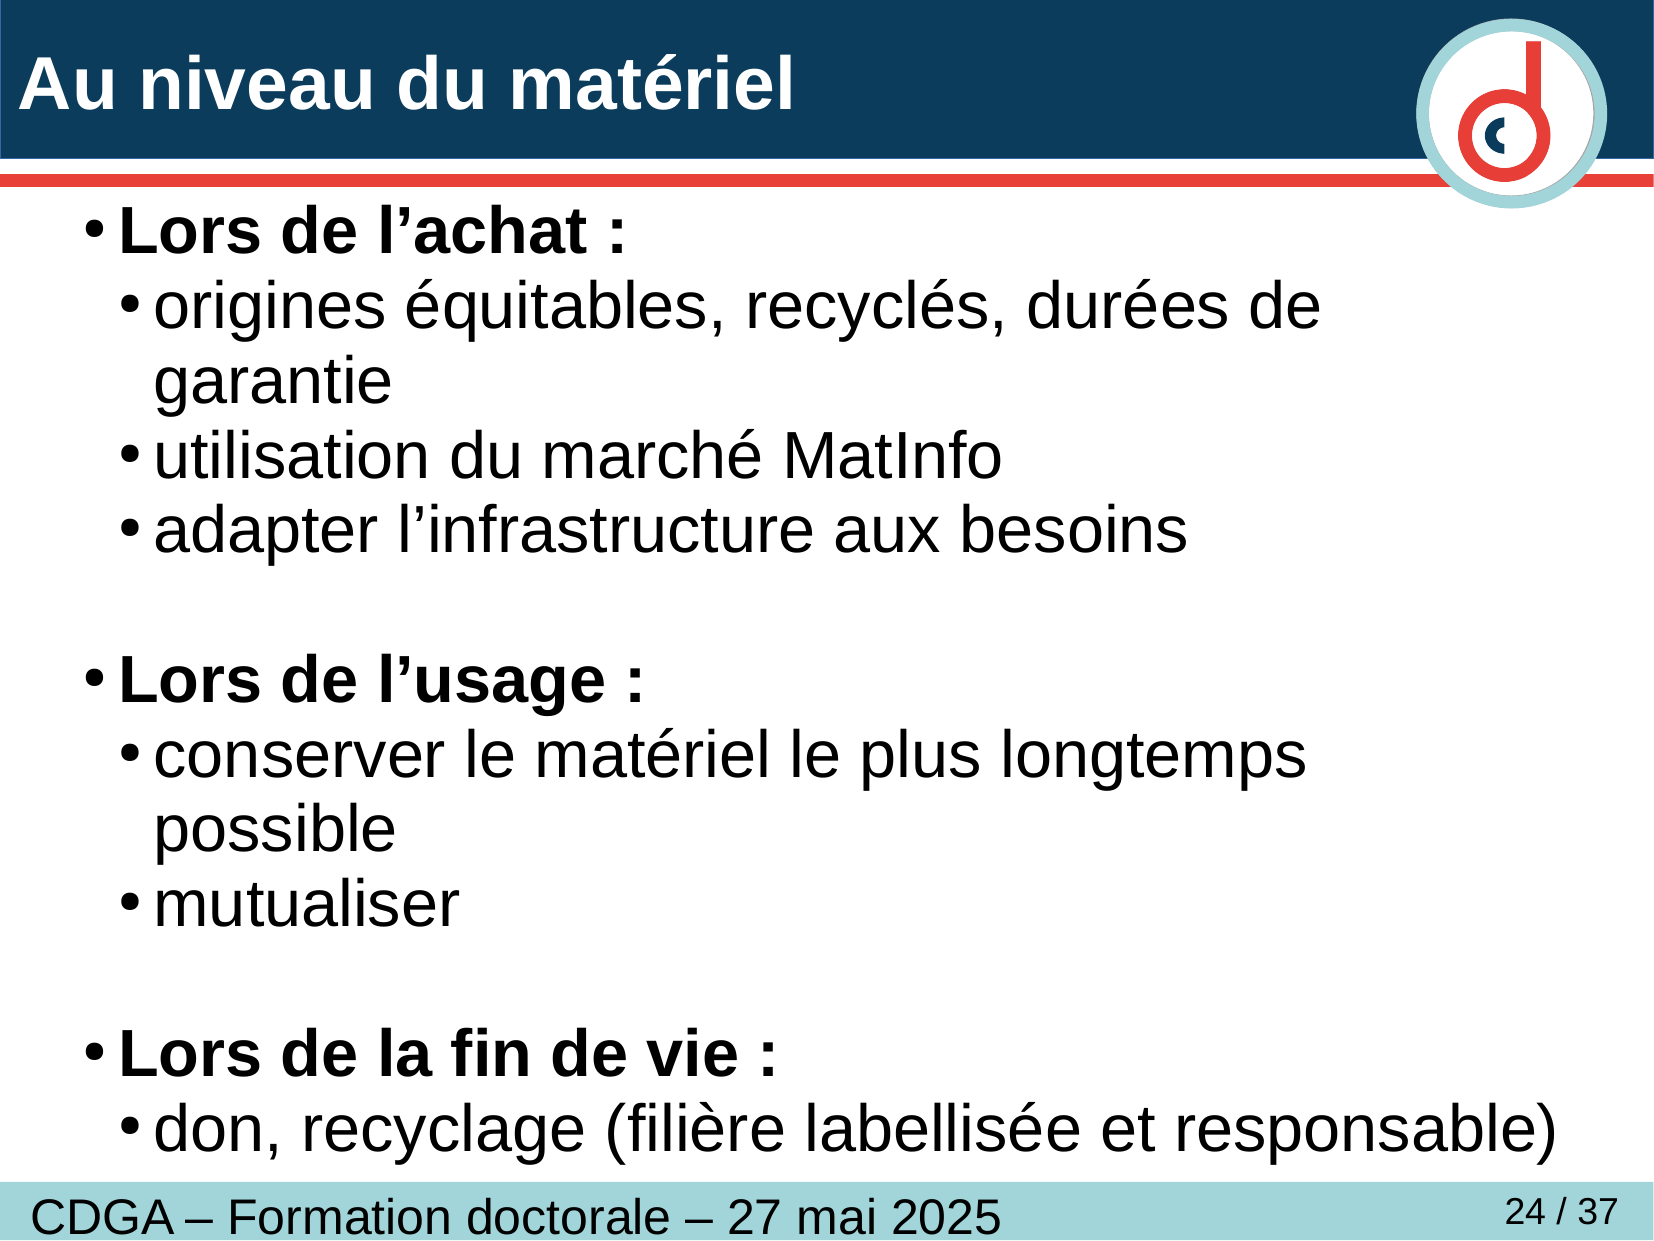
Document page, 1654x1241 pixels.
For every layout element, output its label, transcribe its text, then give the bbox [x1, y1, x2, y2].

title Au niveau du matériel [17, 11, 1412, 159]
subtitle Lors de l’achat : origines équitables, recyclés, durées de garantie utilisation du marché MatInfo adapter l’infrastructure aux besoins Lors de l’usage : conserver le matériel le plus longtemps possible mutualiser Lors de la fin de vie : don, recyclage (filière labellisée et responsable) [82, 193, 1571, 1166]
